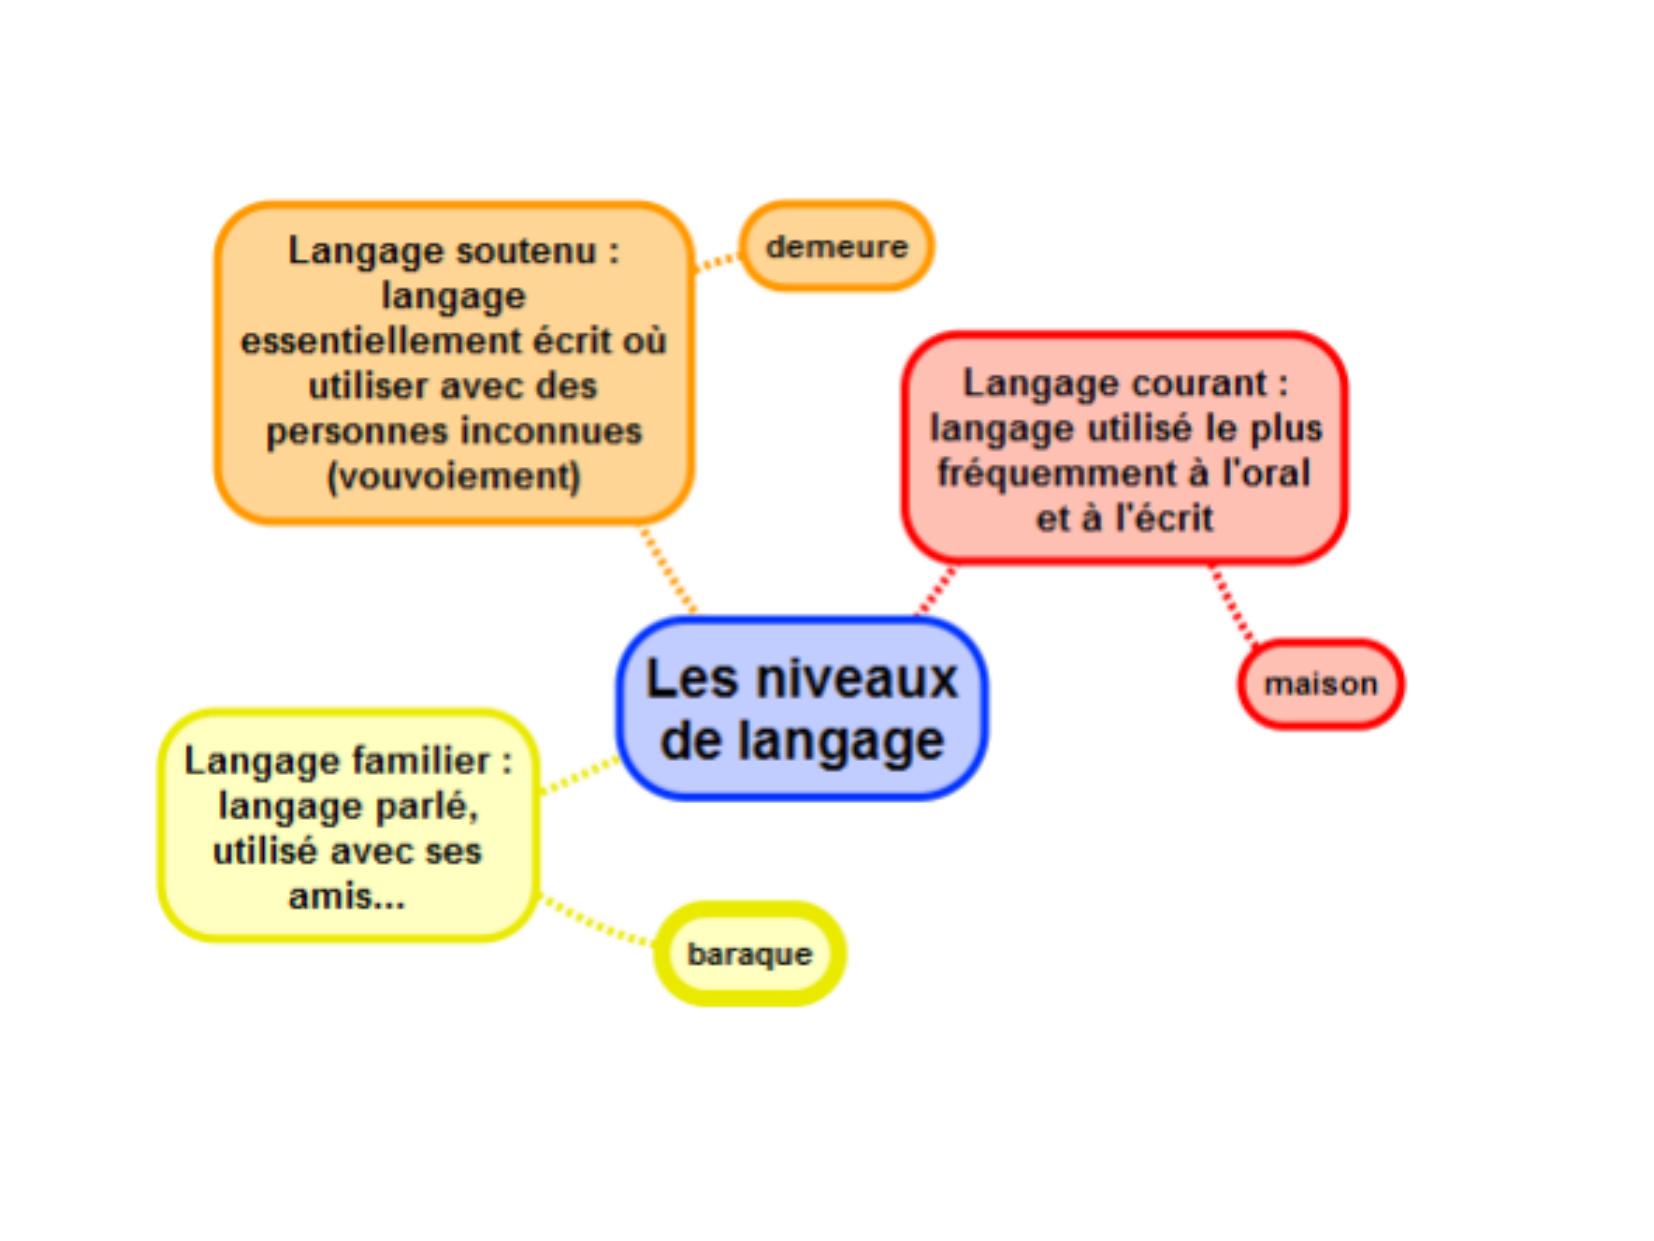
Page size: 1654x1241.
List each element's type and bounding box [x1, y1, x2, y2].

picture [75, 56, 1520, 1140]
